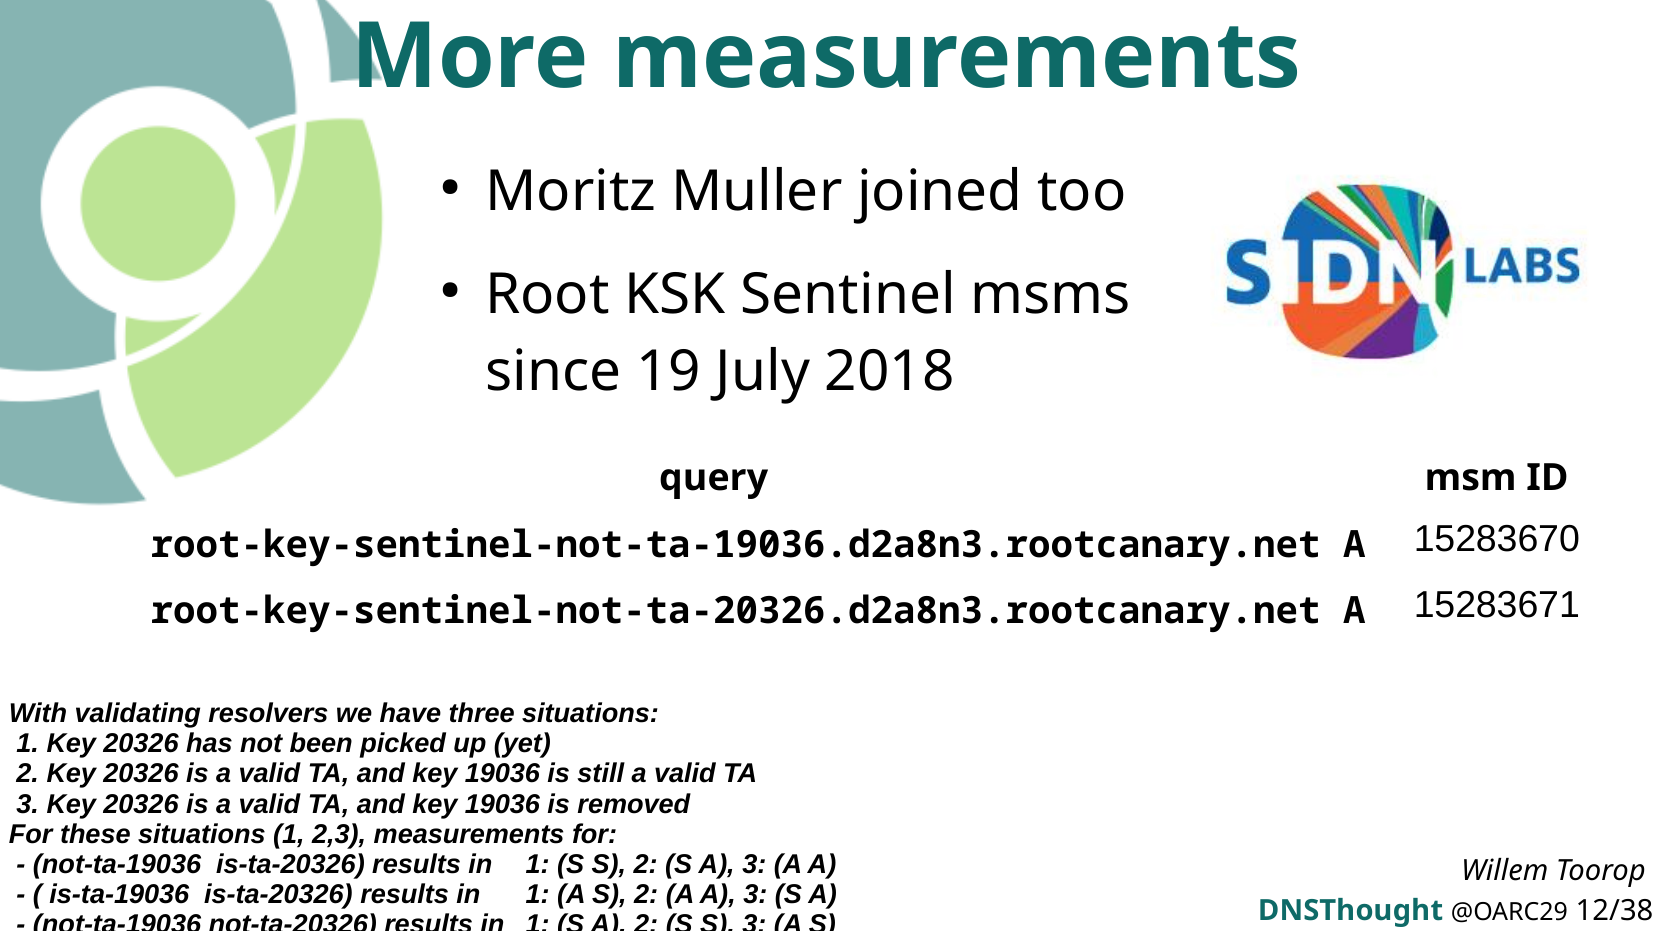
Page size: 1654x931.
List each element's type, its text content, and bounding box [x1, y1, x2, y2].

table_header msm ID [1381, 443, 1613, 509]
table_cell root-key-sentinel-not-ta-19036.d2a8n3.rootcanary.net A [47, 510, 1380, 576]
text_box With validating resolvers we have three situations: 1. Key 20326 has not been picked up (yet) 2. Key 20326 is a valid TA, and key 19036 is still a valid TA 3. Key 20326 is a valid TA, and key 19036 is removed For these situations (1, 2,3), measurements for: - (not-ta-19036 is-ta-20326) results in 1: (S S), 2: (S A), 3: (A A) - ( is-ta-19036 is-ta-20326) results in 1: (A S), 2: (A A), 3: (S A) - (not-ta-19036 not-ta-20326) results in 1: (S A), 2: (S S), 3: (A S) - ( is-ta-19036 not-ta-20326) results in 1: (A A), 2: (A S), 3: (S S) [0, 690, 1223, 931]
picture [0, 0, 452, 564]
table_cell [47, 642, 1380, 709]
picture [1210, 174, 1589, 378]
table_header query [47, 443, 1380, 509]
title More measurements [82, 8, 1571, 221]
table_cell [1381, 642, 1613, 709]
table_cell 15283670 [1381, 510, 1613, 576]
table_cell 15283671 [1381, 576, 1613, 642]
table_cell root-key-sentinel-not-ta-20326.d2a8n3.rootcanary.net A [47, 576, 1380, 642]
list Moritz Muller joined too Root KSK Sentinel msms since 19 July 2018 [425, 146, 1229, 408]
